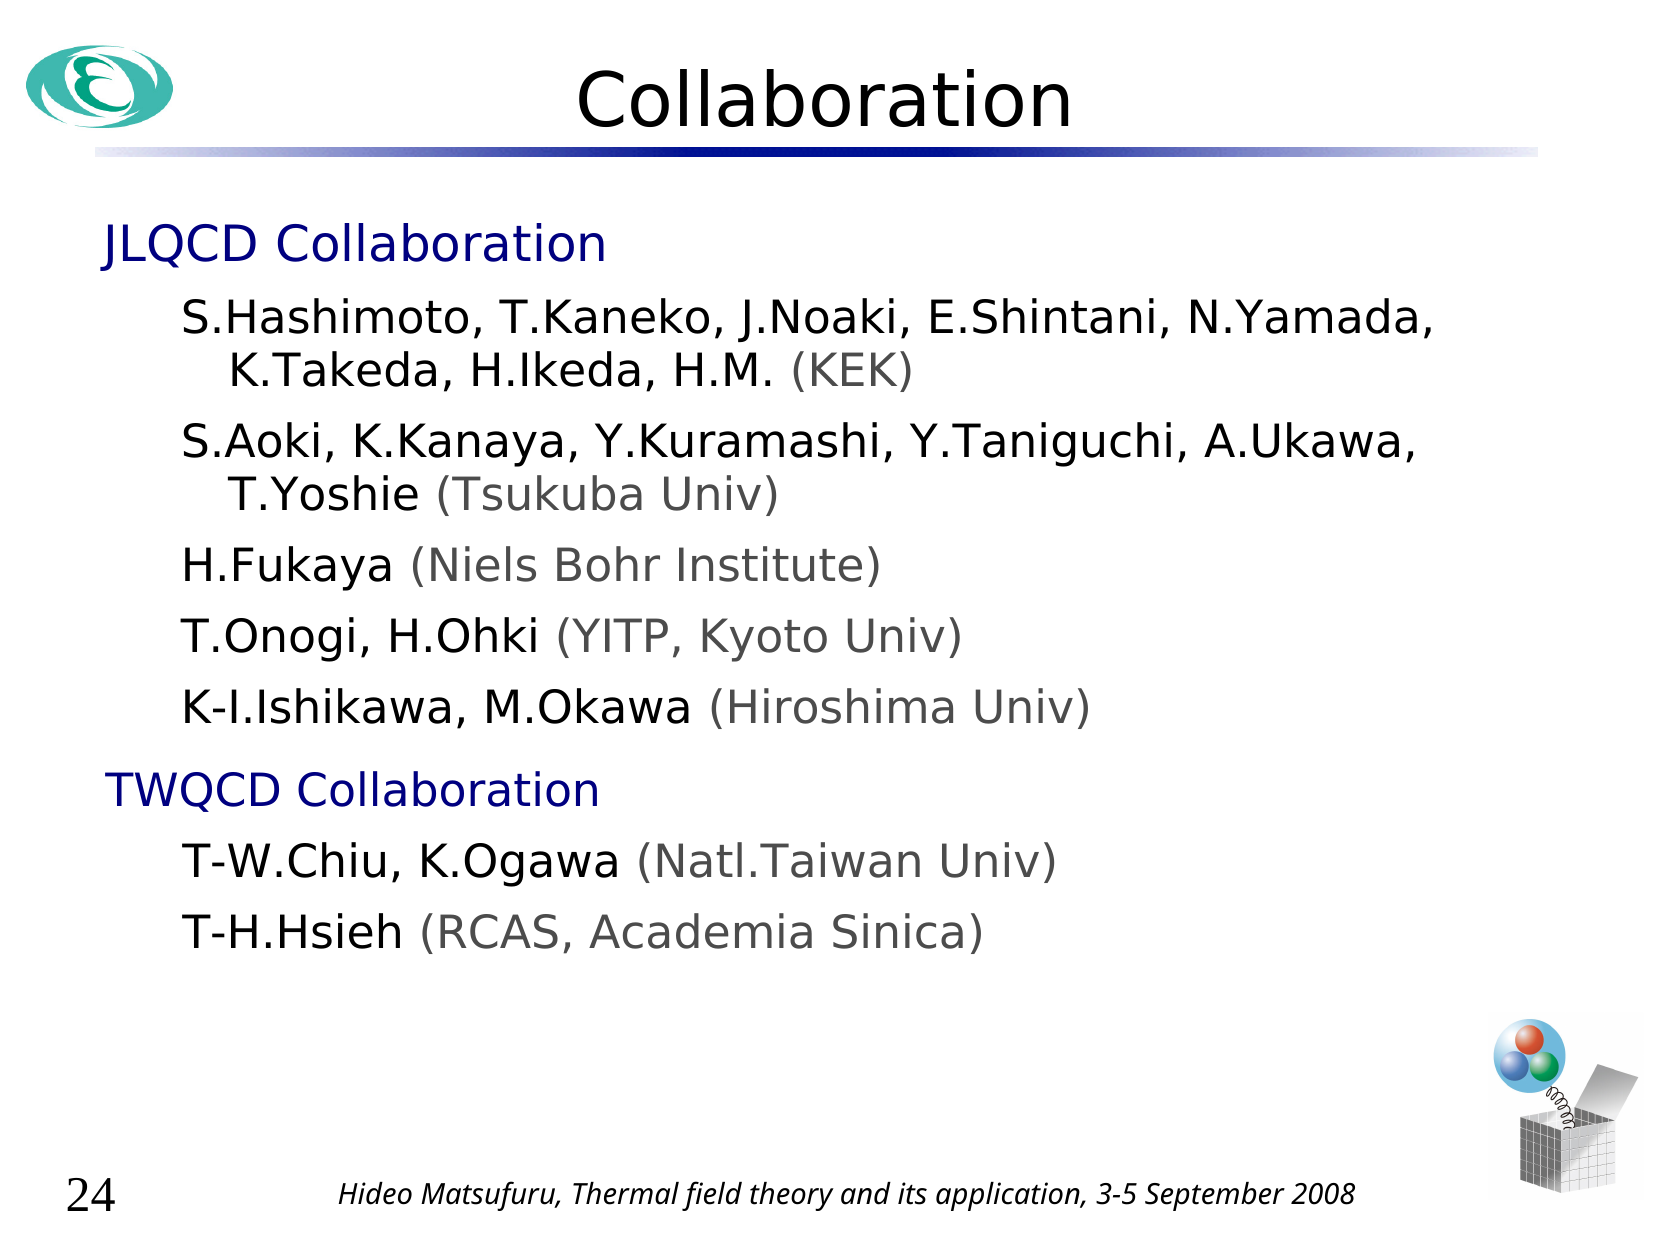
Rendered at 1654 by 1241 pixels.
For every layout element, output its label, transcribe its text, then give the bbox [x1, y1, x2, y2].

picture [1488, 1012, 1644, 1200]
picture [20, 37, 179, 136]
title Collaboration [201, 47, 1450, 154]
list TWQCD Collaboration T-W.Chiu, K.Ogawa (Natl.Taiwan Univ) T-H.Hsieh (RCAS, Academia Sinica) [87, 763, 1540, 979]
picture [95, 147, 1538, 157]
list JLQCD Collaboration S.Hashimoto, T.Kaneko, J.Noaki, E.Shintani, N.Yamada, K.Takeda, H.Ikeda, H.M. (KEK) S.Aoki, K.Kanaya, Y.Kuramashi, Y.Taniguchi, A.Ukawa, T.Yoshie (Tsukuba Univ) H.Fukaya (Niels Bohr Institute) T.Onogi, H.Ohki (YITP, Kyoto Univ) K-I.Ishikawa, M.Okawa (Hiroshima Univ) [86, 214, 1539, 735]
